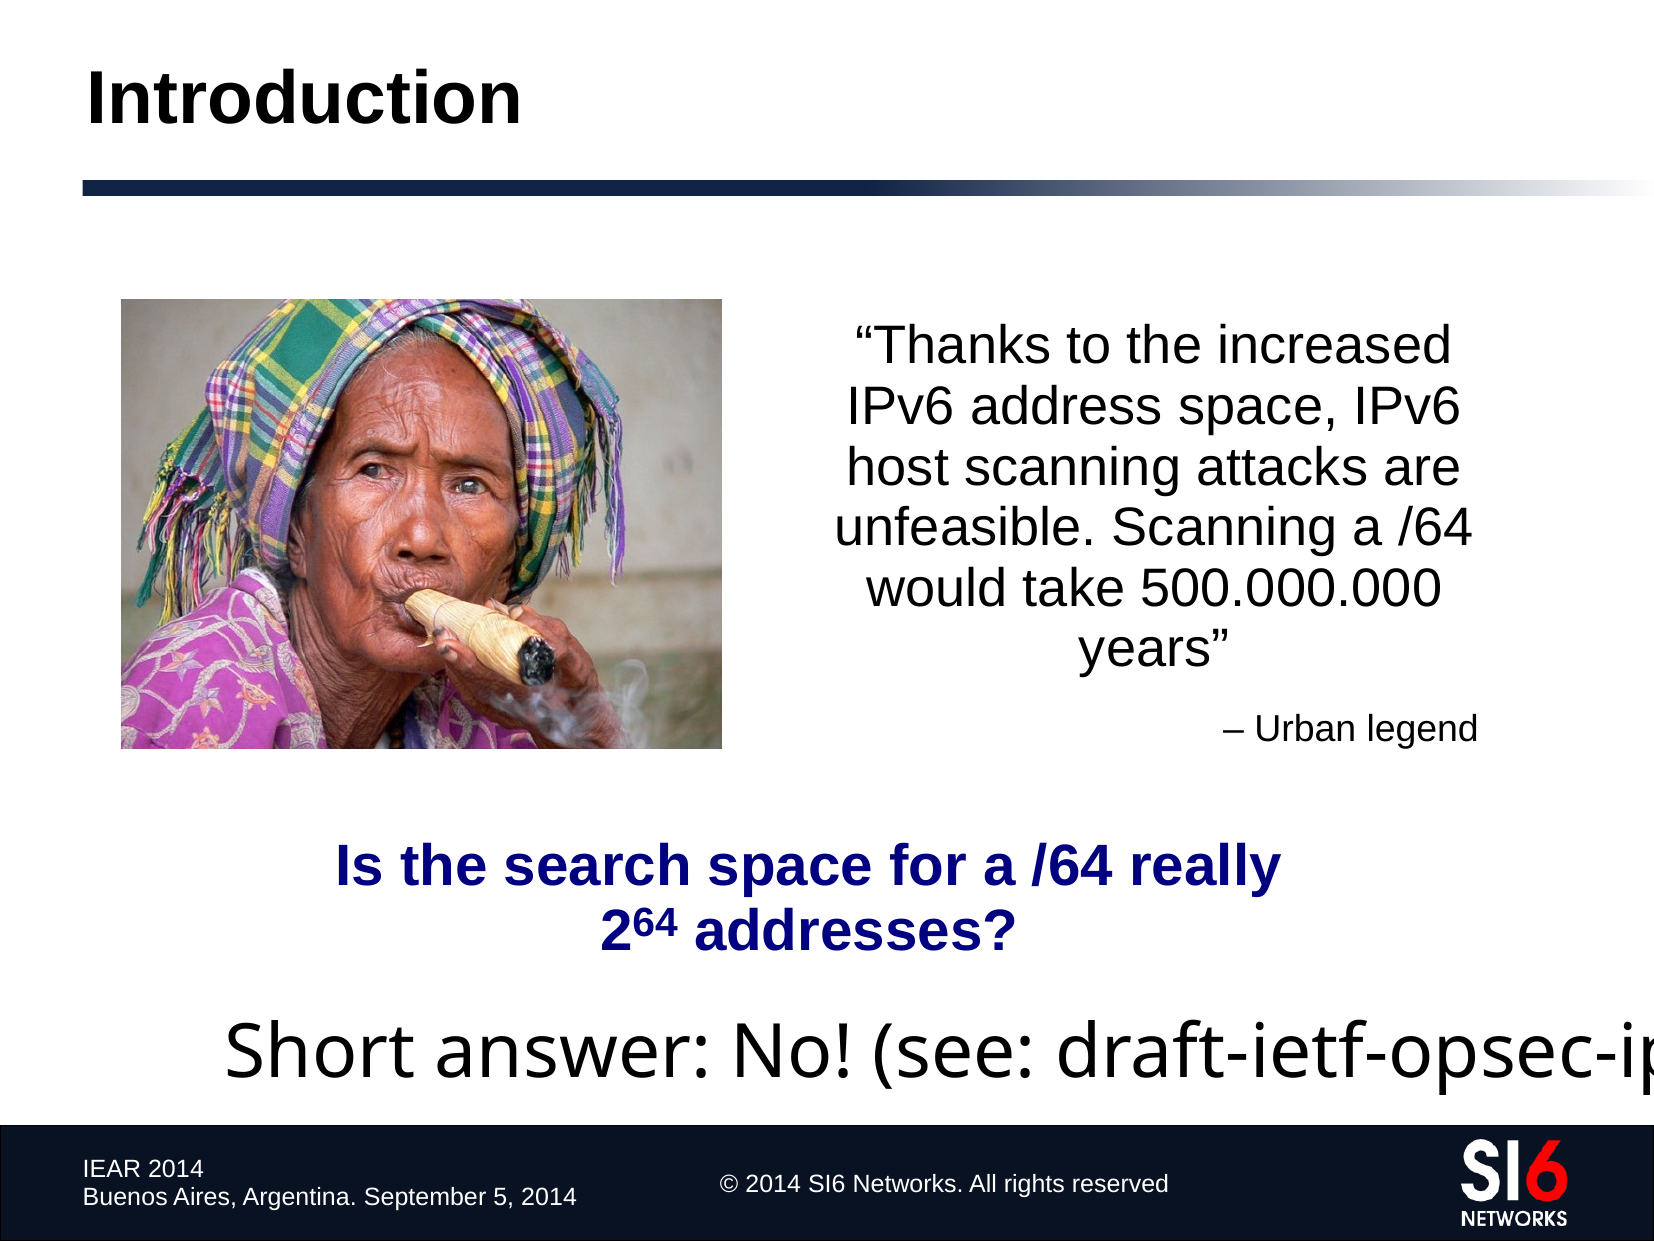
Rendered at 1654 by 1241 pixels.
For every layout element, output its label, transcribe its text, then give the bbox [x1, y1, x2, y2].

text_box Is the search space for a /64 really 264 addresses? [285, 825, 1381, 972]
text_box Short answer: No! (see: draft-ietf-opsec-ipv6-host-scanning) [210, 990, 1471, 1129]
picture [121, 299, 722, 749]
title Introduction [86, 30, 1576, 166]
picture [1461, 1139, 1567, 1226]
list “Thanks to the increased IPv6 address space, IPv6 host scanning attacks are unfeasible. Scanning a /64 would take 500.000.000 years” – Urban legend [738, 315, 1500, 752]
